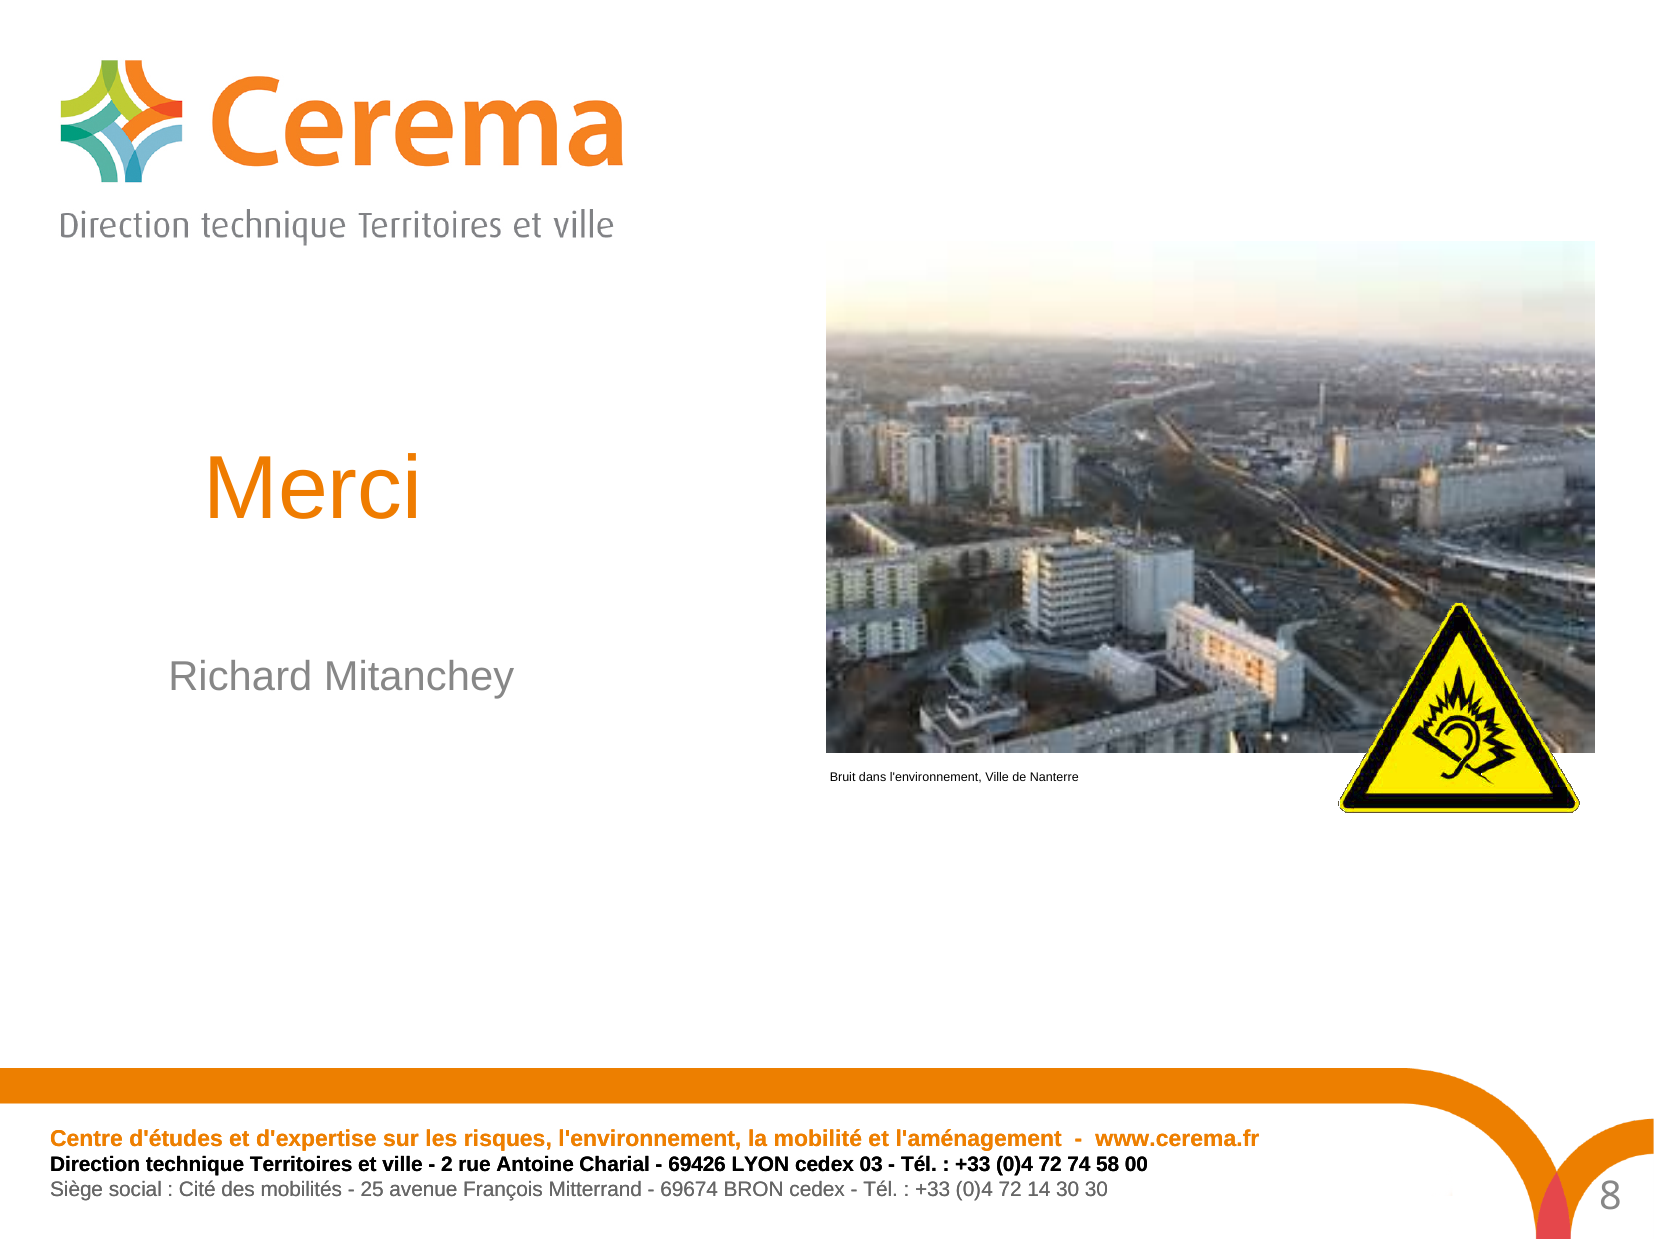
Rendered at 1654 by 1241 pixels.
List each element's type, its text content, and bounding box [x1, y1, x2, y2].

text_box Merci [188, 442, 826, 554]
picture [826, 241, 1595, 815]
picture [0, 1068, 1654, 1239]
text_box Richard Mitanchey [153, 641, 1595, 957]
text_box Bruit dans l'environnement, Ville de Nanterre [814, 761, 1095, 792]
picture [0, 0, 684, 291]
text_box Centre d'études et d'expertise sur les risques, l'environnement, la mobilité et l'aménagement - www.cerema.fr Direction technique Territoires et ville - 2 rue Antoine Charial - 69426 LYON cedex 03 - Tél. : +33 (0)4 72 74 58 00 Siège social : Cité des mobilités - 25 avenue François Mitterrand - 69674 BRON cedex - Tél. : +33 (0)4 72 14 30 30 [35, 1116, 1394, 1217]
